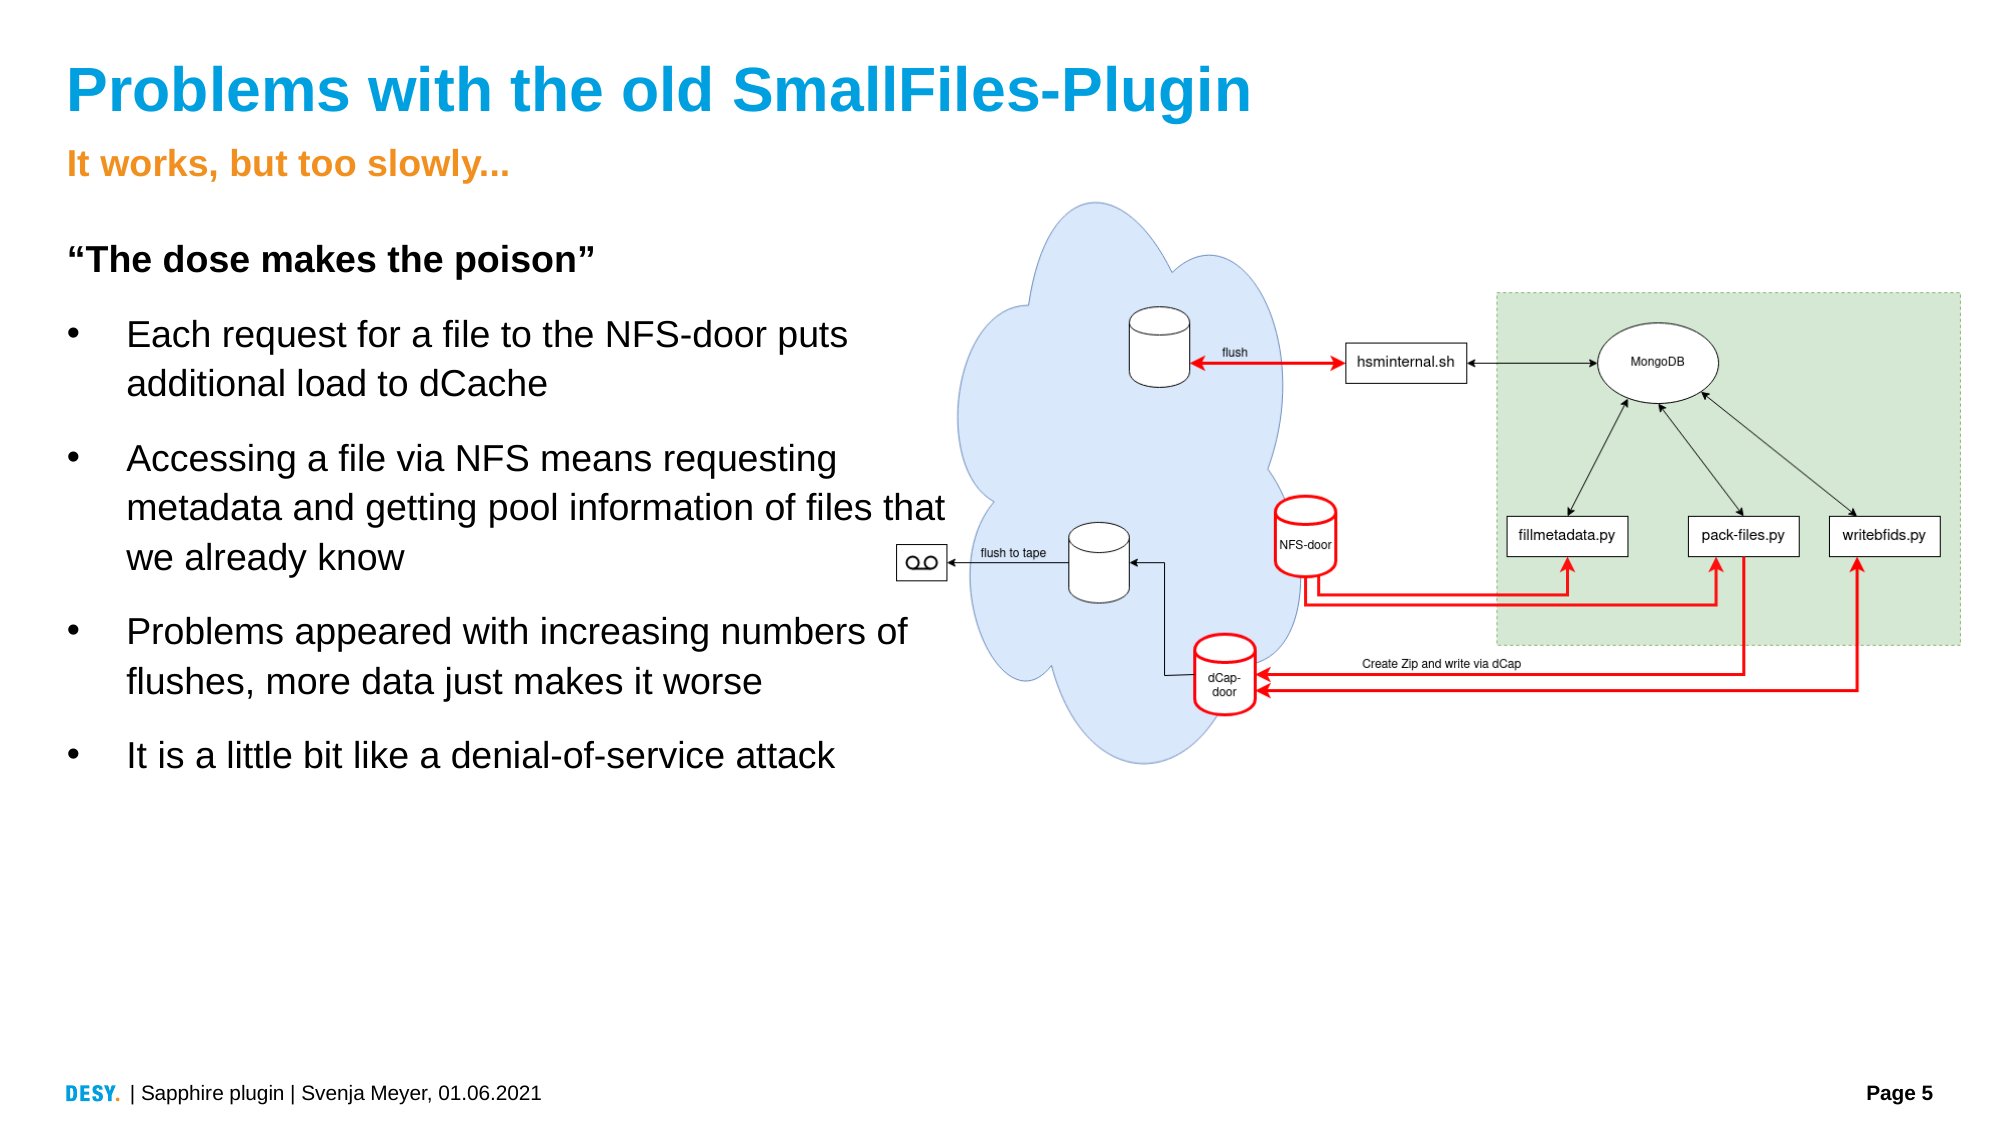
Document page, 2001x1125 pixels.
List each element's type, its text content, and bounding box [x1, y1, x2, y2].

list “The dose makes the poison” Each request for a file to the NFS-door puts additional load to dCache Accessing a file via NFS means requesting metadata and getting pool information of files that we already know Problems appeared with increasing numbers of flushes, more data just makes it worse It is a little bit like a denial-of-service attack [66, 230, 989, 634]
footer | Sapphire plugin | Svenja Meyer, 01.06.2021 [129, 1079, 1762, 1111]
list It works, but too slowly... [66, 134, 1933, 197]
picture [886, 634, 892, 642]
title Problems with the old SmallFiles-Plugin [66, 57, 1933, 132]
picture [886, 131, 1971, 807]
